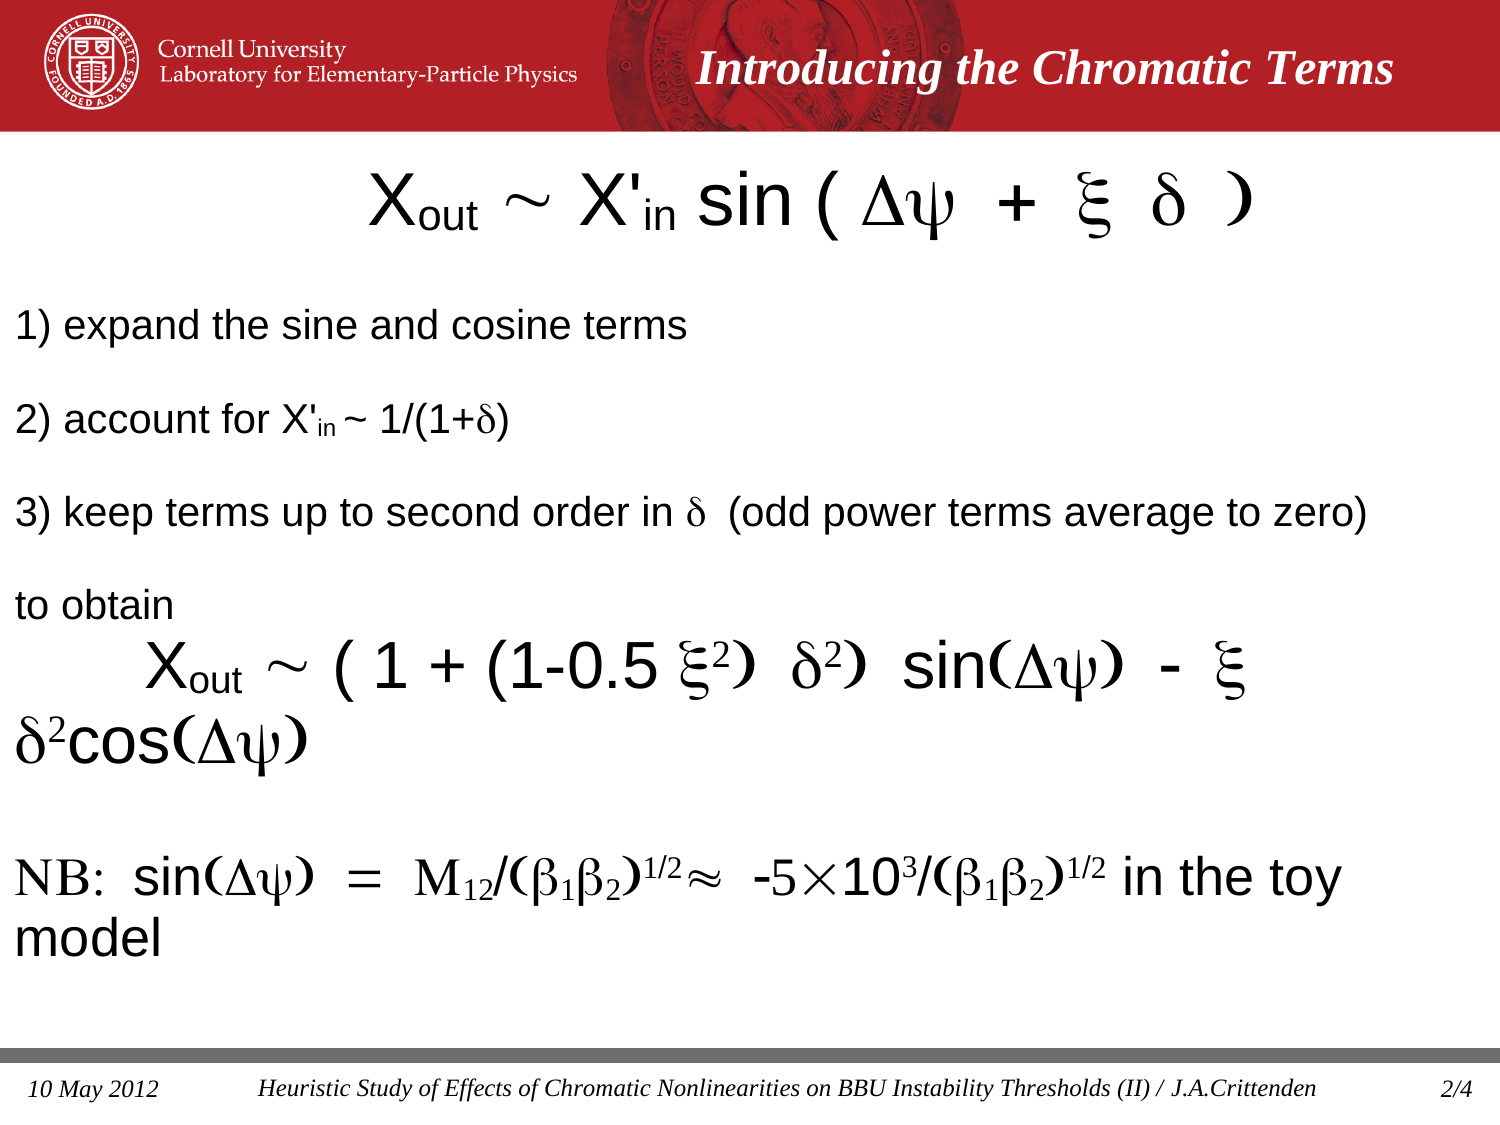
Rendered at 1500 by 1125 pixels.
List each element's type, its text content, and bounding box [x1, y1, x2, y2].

picture [0, 0, 600, 132]
title Introducing the Chromatic Terms [600, 0, 1492, 136]
text_box Xout ~ X'in sin ( Dy + x d ) 1) expand the sine and cosine terms 2) account for X'in ~ 1/(1+d) 3) keep terms up to second order in d (odd power terms average to zero) to obtain Xout ~ ( 1 + (1-0.5 x2) d2) sin(Dy) - x d2cos(Dy) NB: sin(Dy) = M12/(b1b2)1/2» -5´103/(b1b2)1/2 in the toy model [0, 149, 1500, 1072]
picture [1492, 0, 1500, 132]
